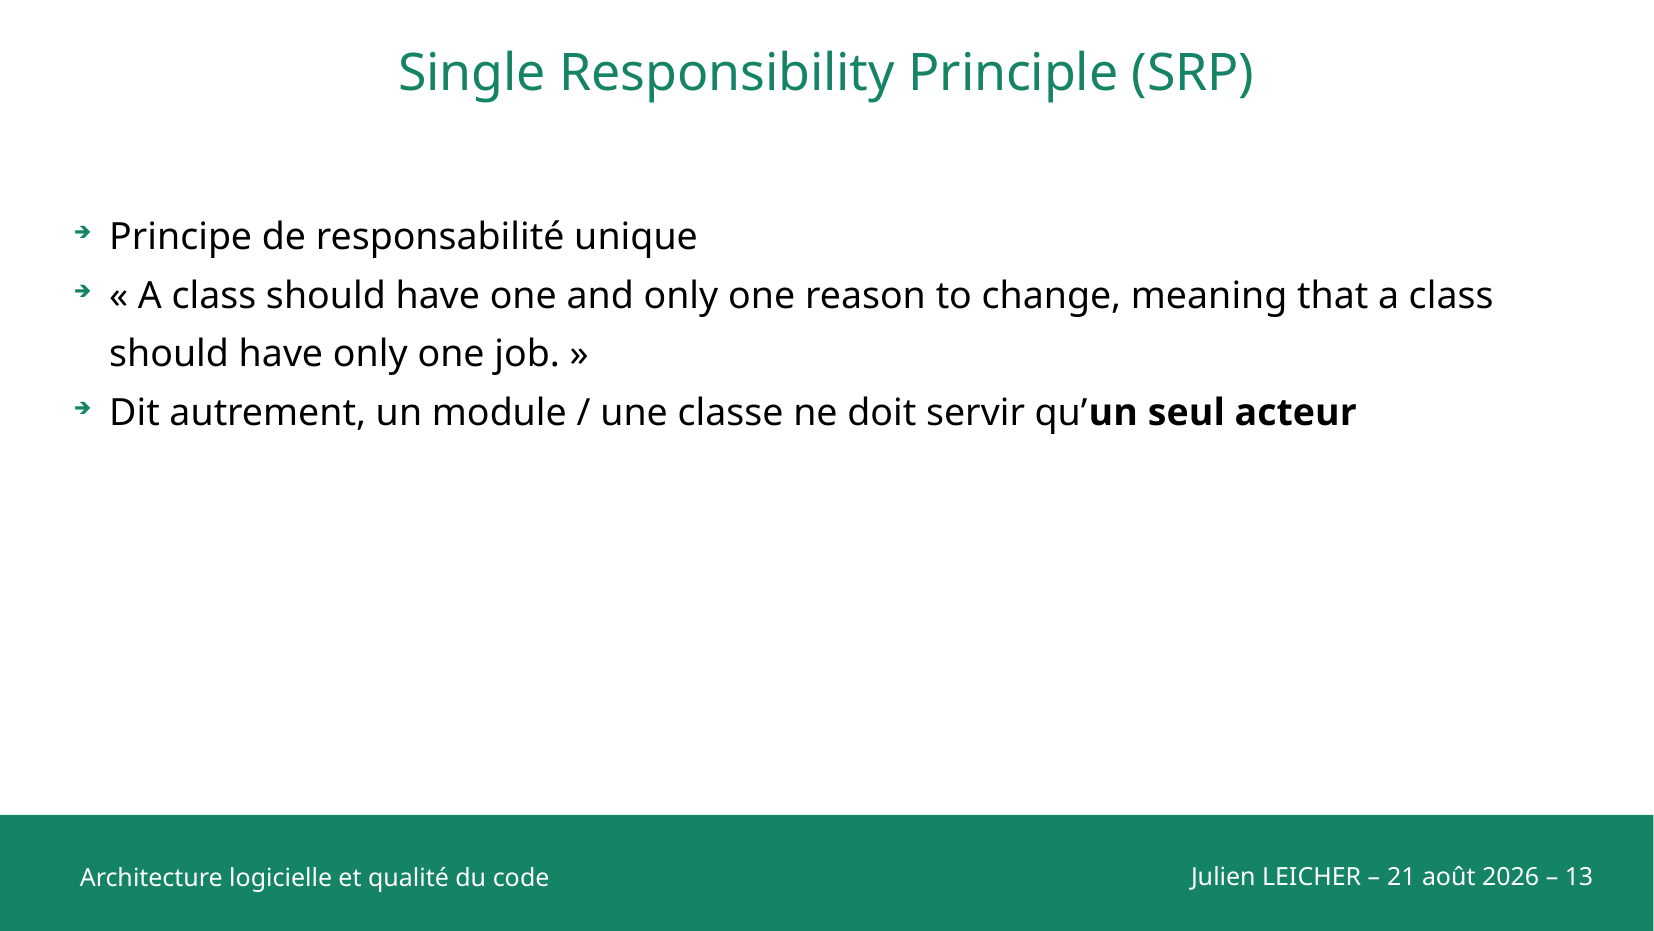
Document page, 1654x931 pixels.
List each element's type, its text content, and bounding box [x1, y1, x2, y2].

text_box Julien LEICHER – 18 mars 2022 – <number> [0, 814, 1654, 931]
text_box Architecture logicielle et qualité du code [64, 852, 798, 898]
text_box Principe de responsabilité unique « A class should have one and only one reason to change, meaning that a class should have only one job. » Dit autrement, un module / une classe ne doit servir qu’un seul acteur [59, 194, 1595, 678]
text_box Single Responsibility Principle (SRP) [0, 27, 1654, 113]
